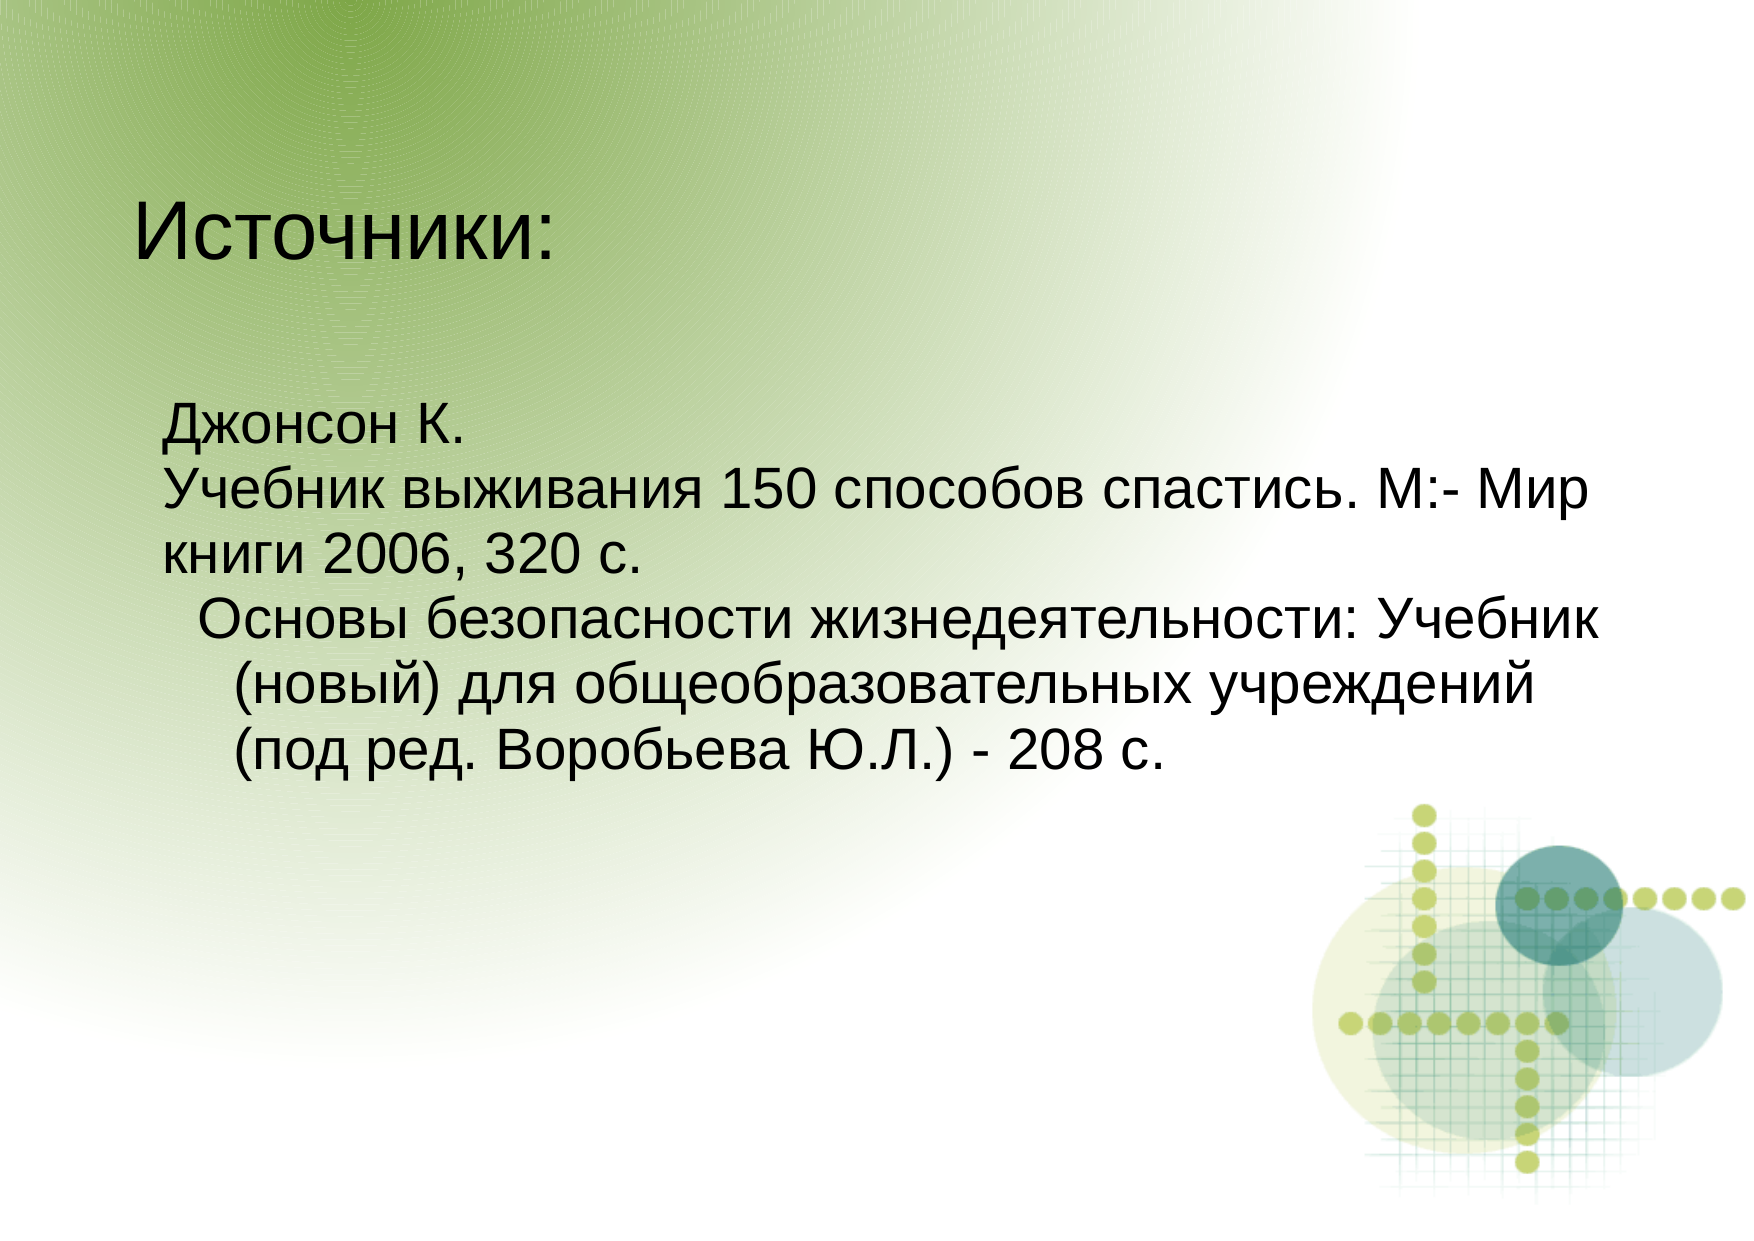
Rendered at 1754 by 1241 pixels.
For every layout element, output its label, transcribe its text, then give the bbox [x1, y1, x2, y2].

picture [1298, 792, 1754, 1211]
text_box Джонсон К. Учебник выживания 150 способов спастись. М:- Мир книги 2006, 320 с. Основы безопасности жизнедеятельности: Учебник (новый) для общеобразовательных учреждений (под ред. Воробьева Ю.Л.) - 208 с. [147, 383, 1654, 954]
text_box Источники: [118, 177, 1418, 286]
